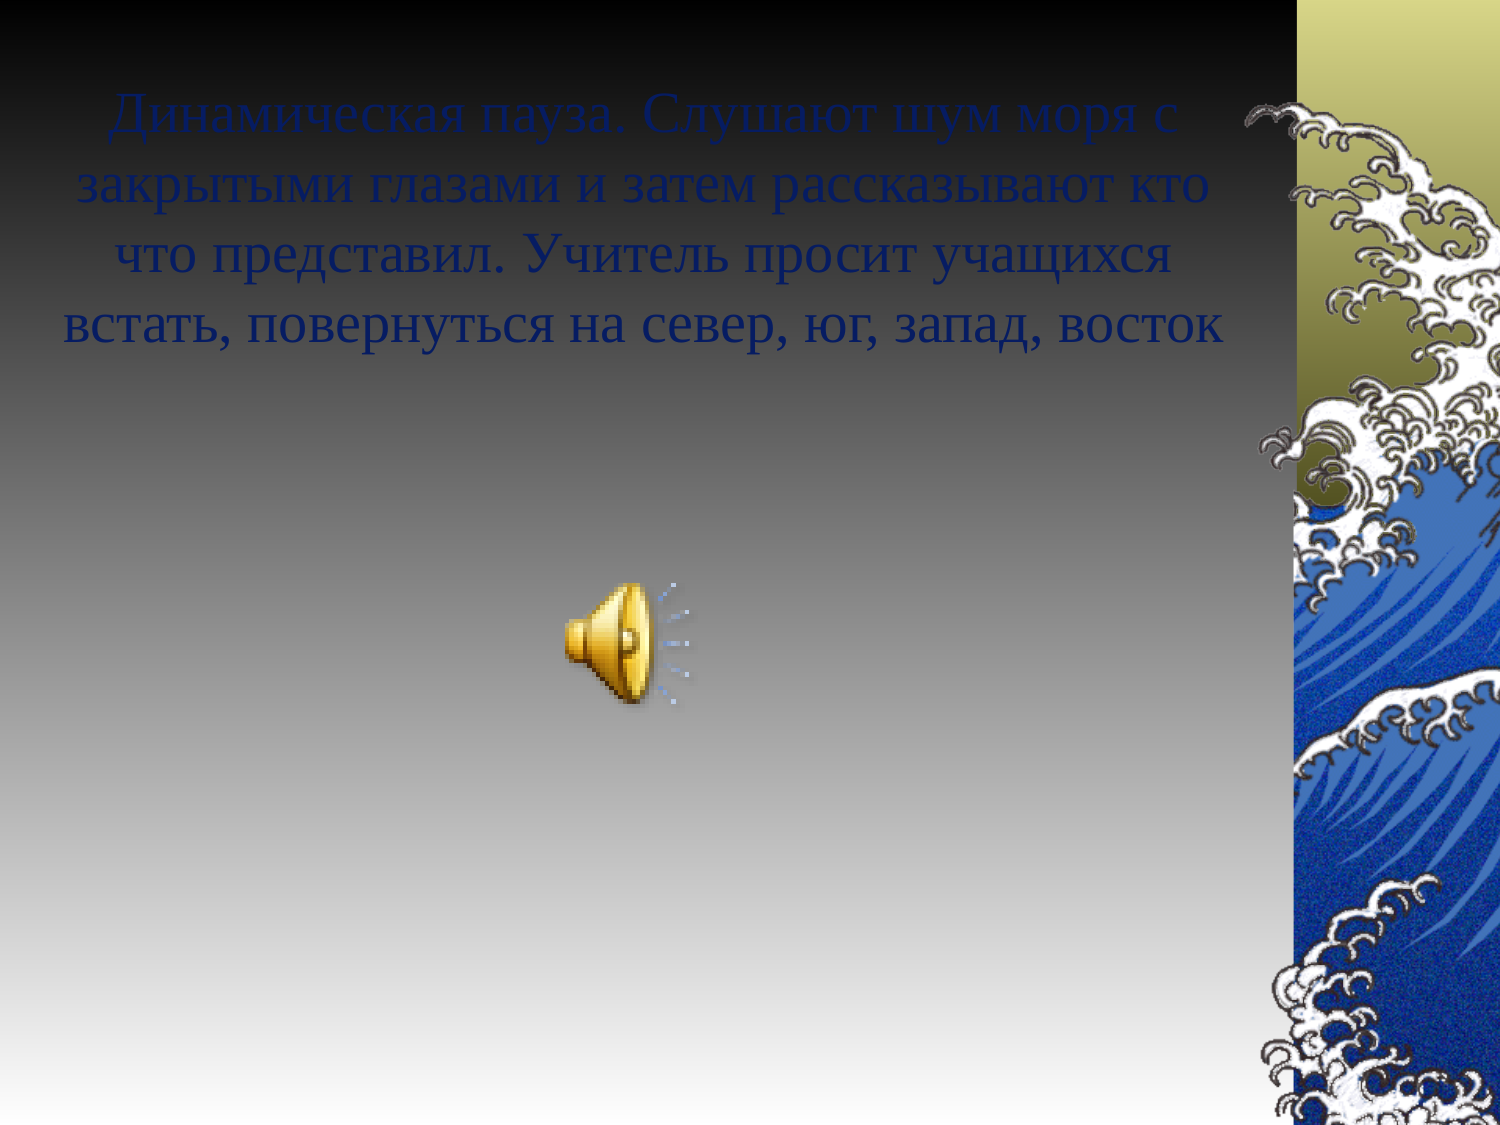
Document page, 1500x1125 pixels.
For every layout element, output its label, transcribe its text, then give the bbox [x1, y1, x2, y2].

picture [561, 579, 703, 722]
title Динамическая пауза. Слушают шум моря с закрытыми глазами и затем рассказывают кто что представил. Учитель просит учащихся встать, повернуться на север, юг, запад, восток [37, 66, 1250, 457]
picture [1217, 76, 1500, 1125]
